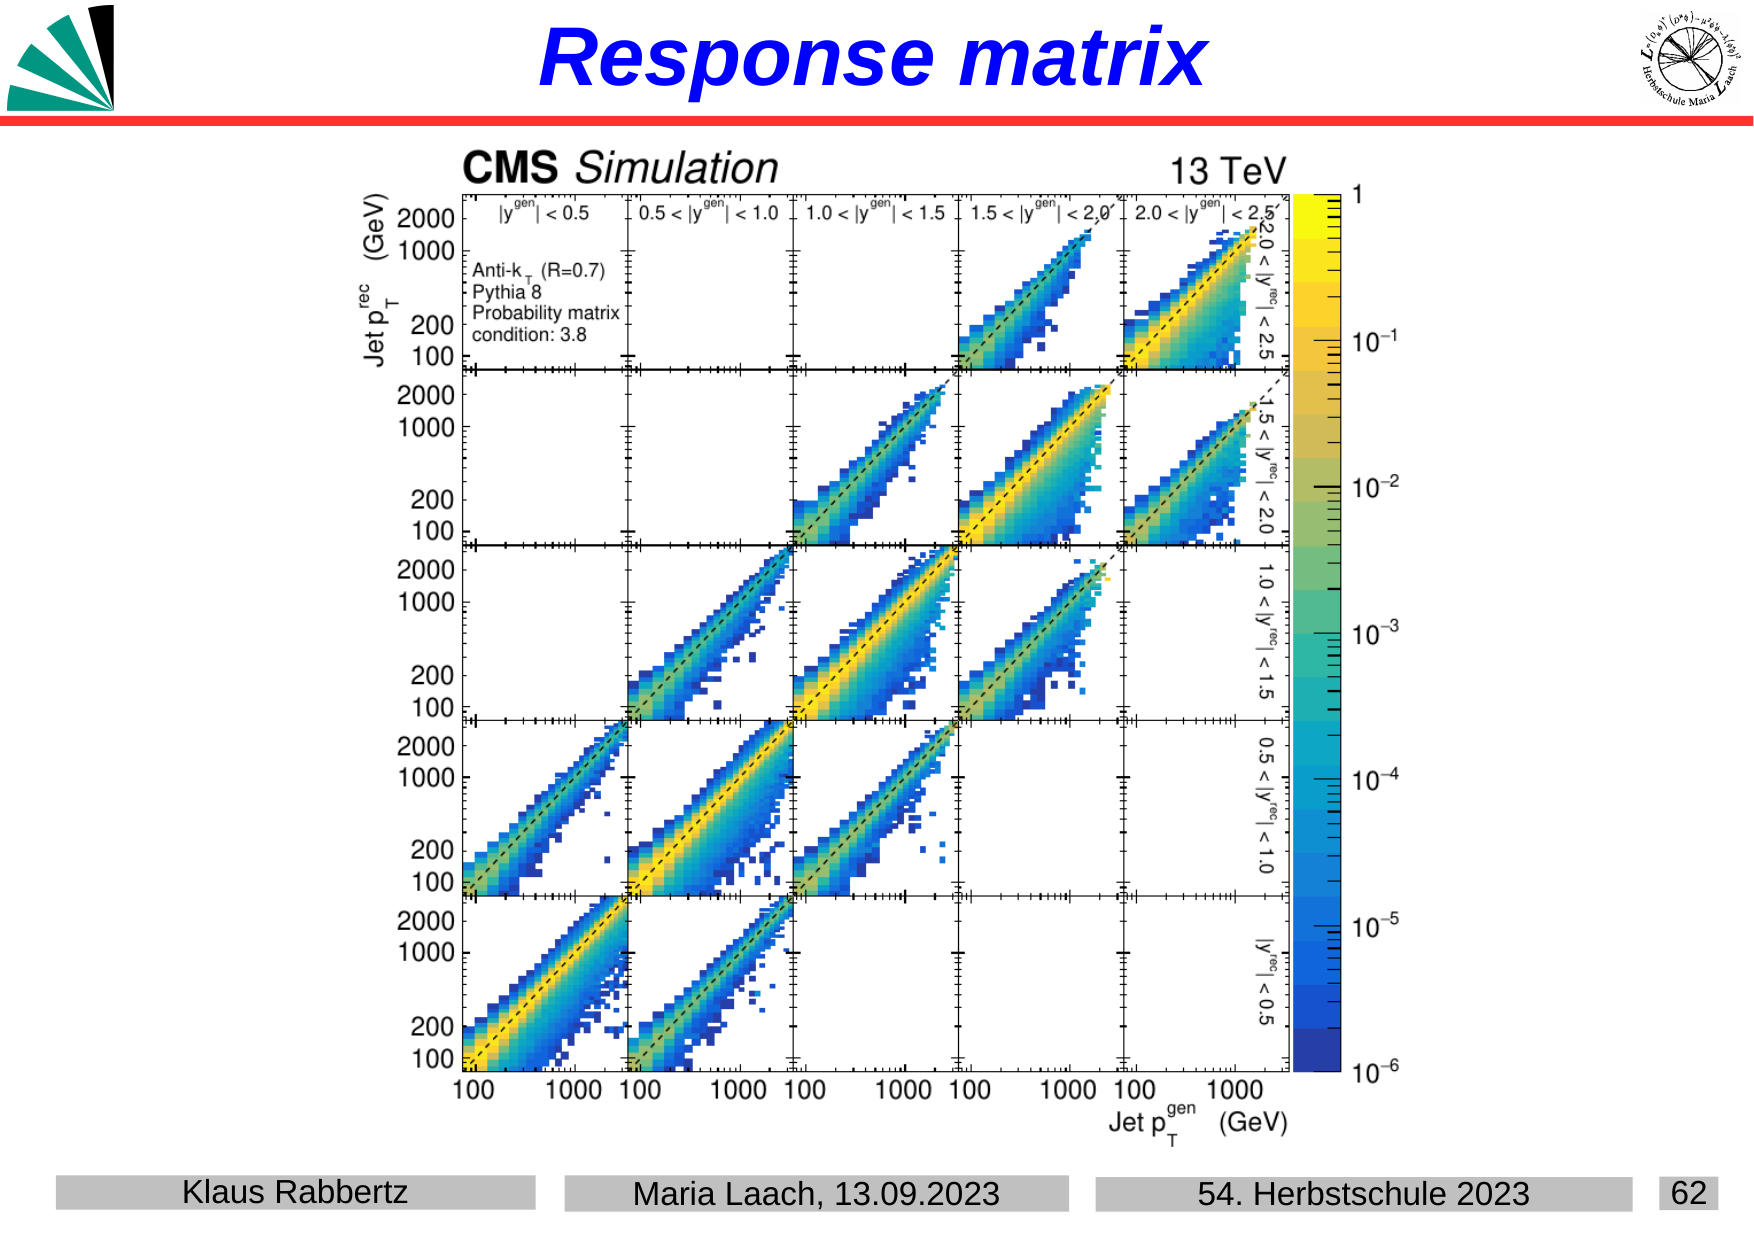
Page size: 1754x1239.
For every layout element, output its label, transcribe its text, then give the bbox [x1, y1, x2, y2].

title Response matrix [129, 0, 1617, 114]
picture [7, 5, 114, 112]
picture [345, 139, 1408, 1163]
picture [1641, 11, 1741, 106]
